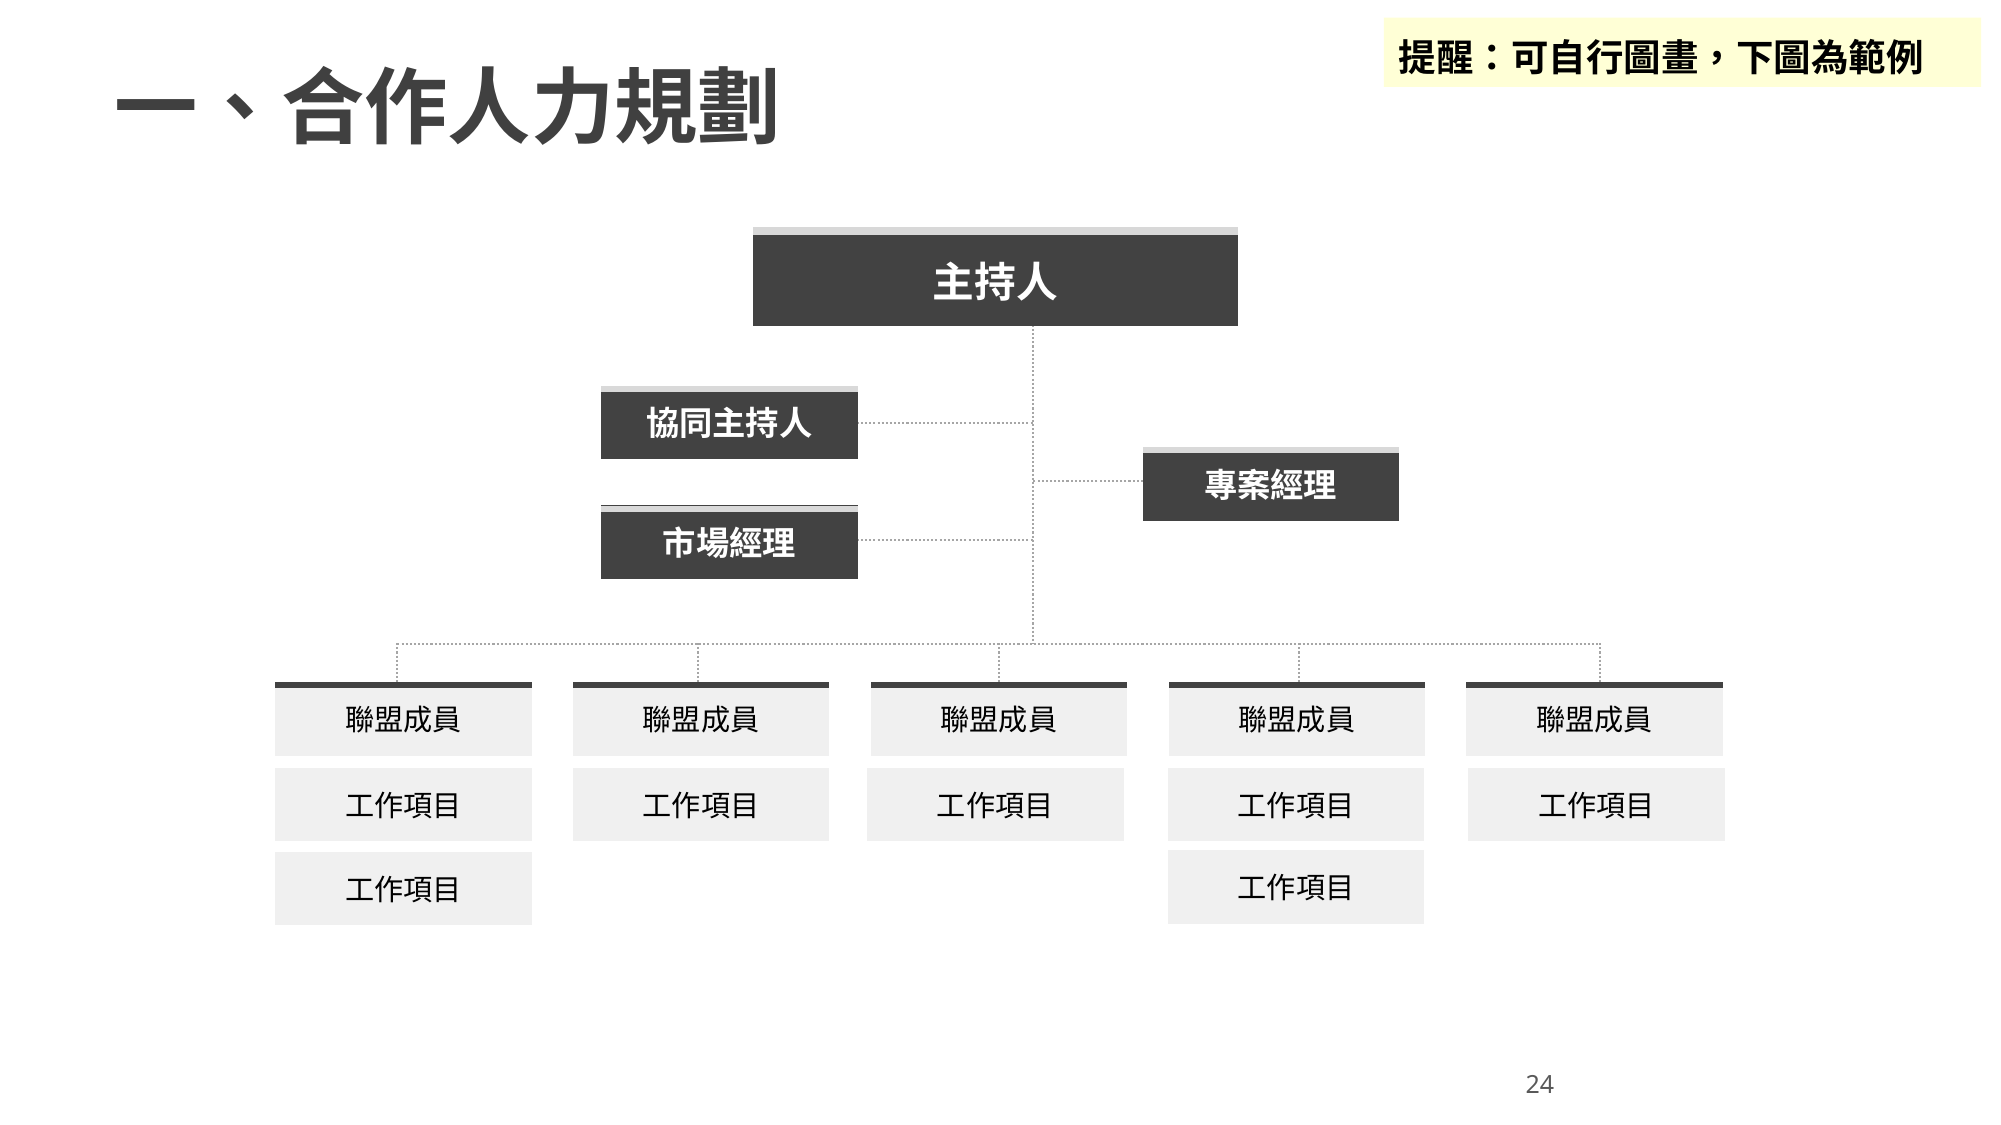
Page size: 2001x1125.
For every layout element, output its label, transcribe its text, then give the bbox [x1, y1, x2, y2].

text_box 專案經理 [1143, 453, 1399, 521]
text_box 聯盟成員 [1169, 688, 1425, 756]
text_box 市場經理 [601, 512, 858, 579]
text_box [573, 682, 829, 688]
text_box 工作項目 [573, 768, 829, 841]
text_box <編號> [1510, 1061, 1961, 1097]
text_box 工作項目 [1168, 768, 1424, 841]
text_box [1143, 447, 1399, 453]
text_box 工作項目 [275, 768, 532, 841]
text_box [871, 682, 1127, 688]
text_box 聯盟成員 [573, 688, 829, 756]
text_box [601, 506, 858, 512]
text_box [601, 386, 858, 392]
text_box [1169, 682, 1425, 688]
text_box 工作項目 [867, 768, 1124, 841]
text_box 聯盟成員 [871, 688, 1127, 756]
text_box 聯盟成員 [1466, 688, 1723, 756]
text_box [275, 682, 532, 688]
text_box 标题文本预设 [753, 227, 1238, 235]
title 一、合作人力規劃 [99, 56, 1900, 166]
text_box [1466, 682, 1723, 688]
text_box 提醒：可自行圖畫，下圖為範例 [1384, 18, 1981, 87]
text_box 聯盟成員 [275, 688, 532, 756]
text_box 工作項目 [1168, 850, 1424, 924]
text_box 工作項目 [275, 852, 532, 925]
text_box 工作項目 [1468, 768, 1725, 841]
text_box 協同主持人 [601, 392, 858, 459]
text_box 主持人 [753, 235, 1238, 326]
